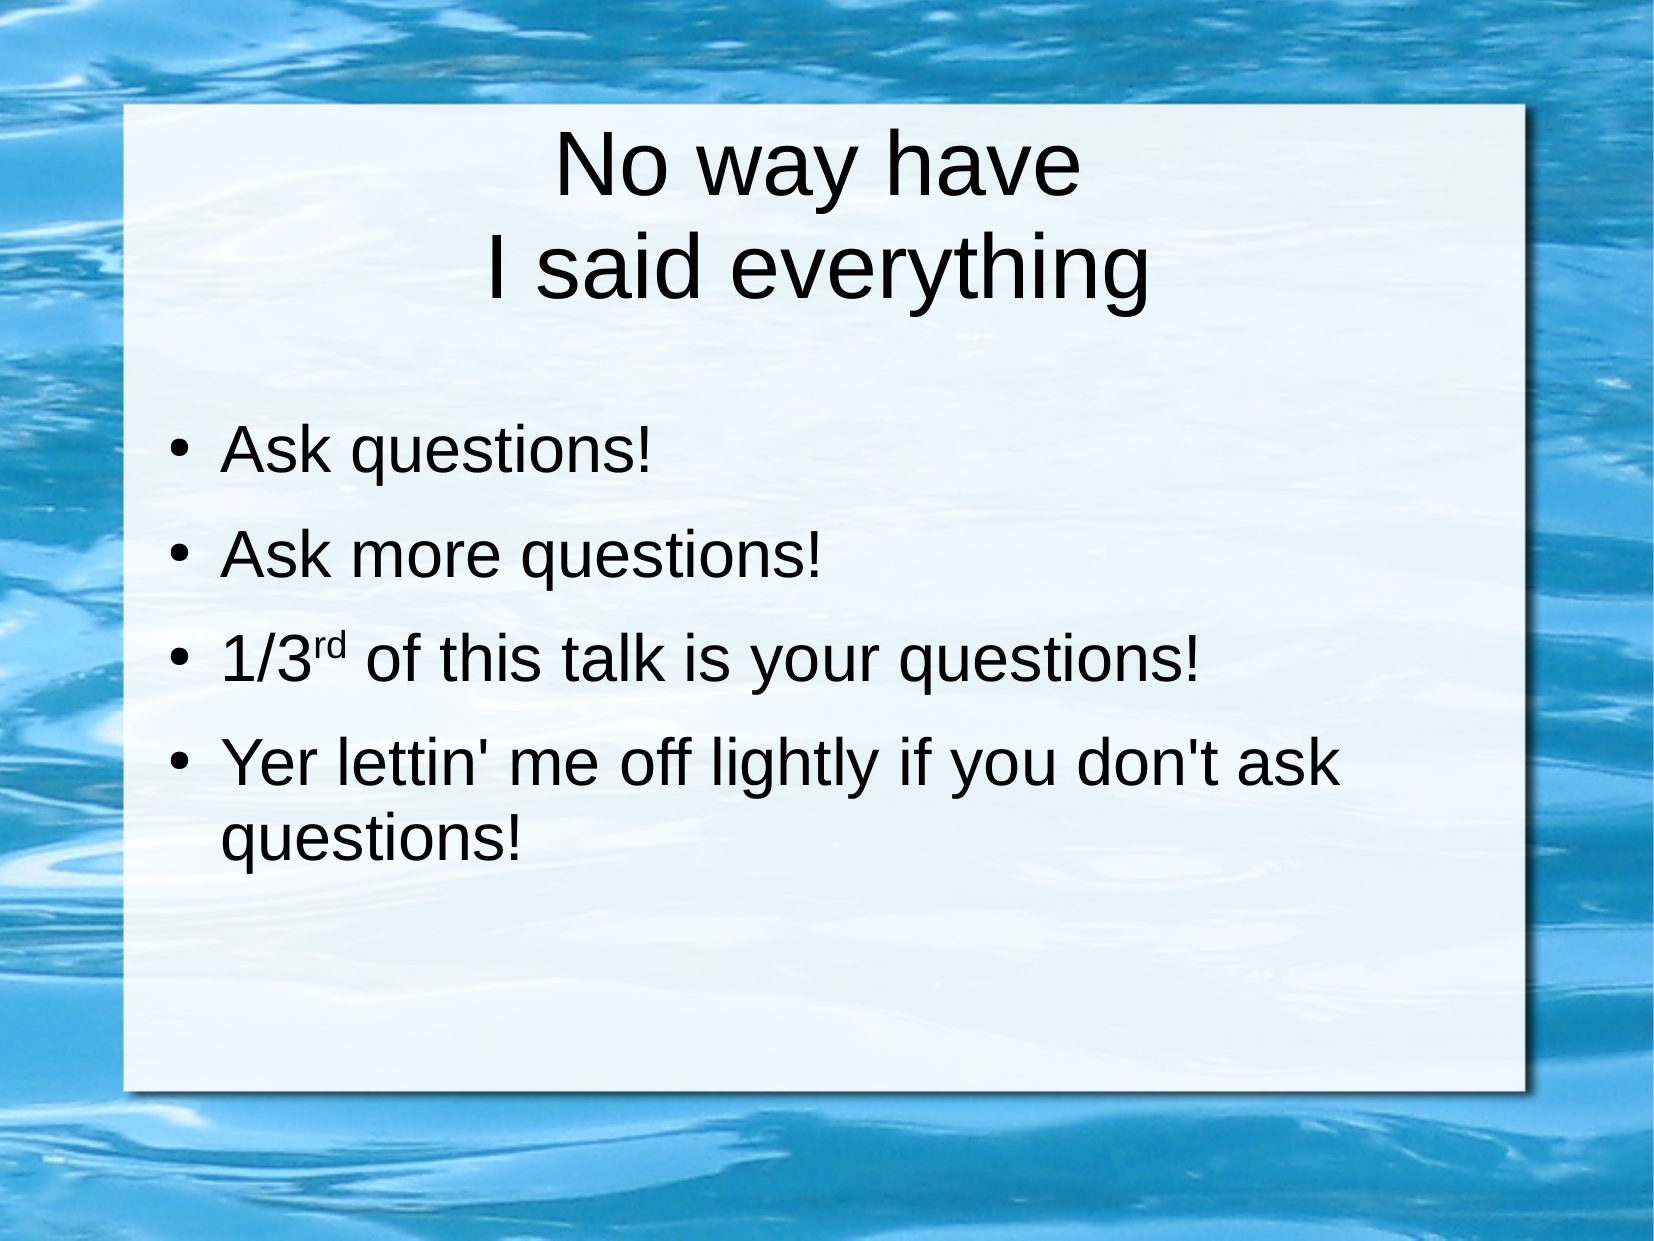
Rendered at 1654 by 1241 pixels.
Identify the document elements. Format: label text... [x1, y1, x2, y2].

picture [0, 0, 1654, 1241]
list Ask questions! Ask more questions! 1/3rd of this talk is your questions! Yer lettin' me off lightly if you don't ask questions! [150, 412, 1639, 1232]
title No way have I said everything [75, 112, 1564, 318]
